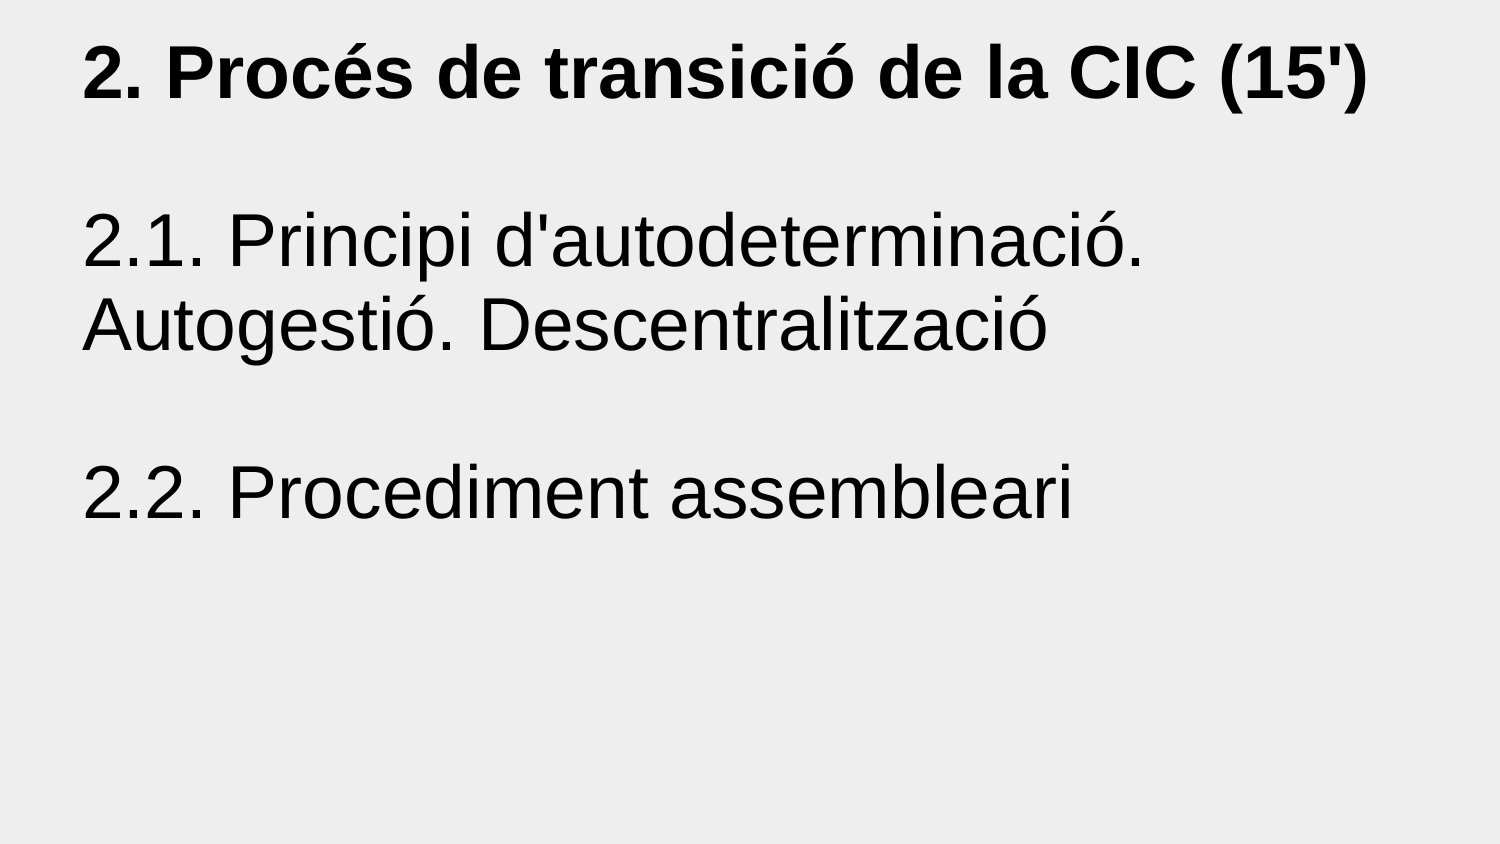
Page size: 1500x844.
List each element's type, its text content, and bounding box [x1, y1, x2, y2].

text_box 2. Procés de transició de la CIC (15') 2.1. Principi d'autodeterminació. Autogestió. Descentralització 2.2. Procediment assembleari [67, 23, 1453, 721]
